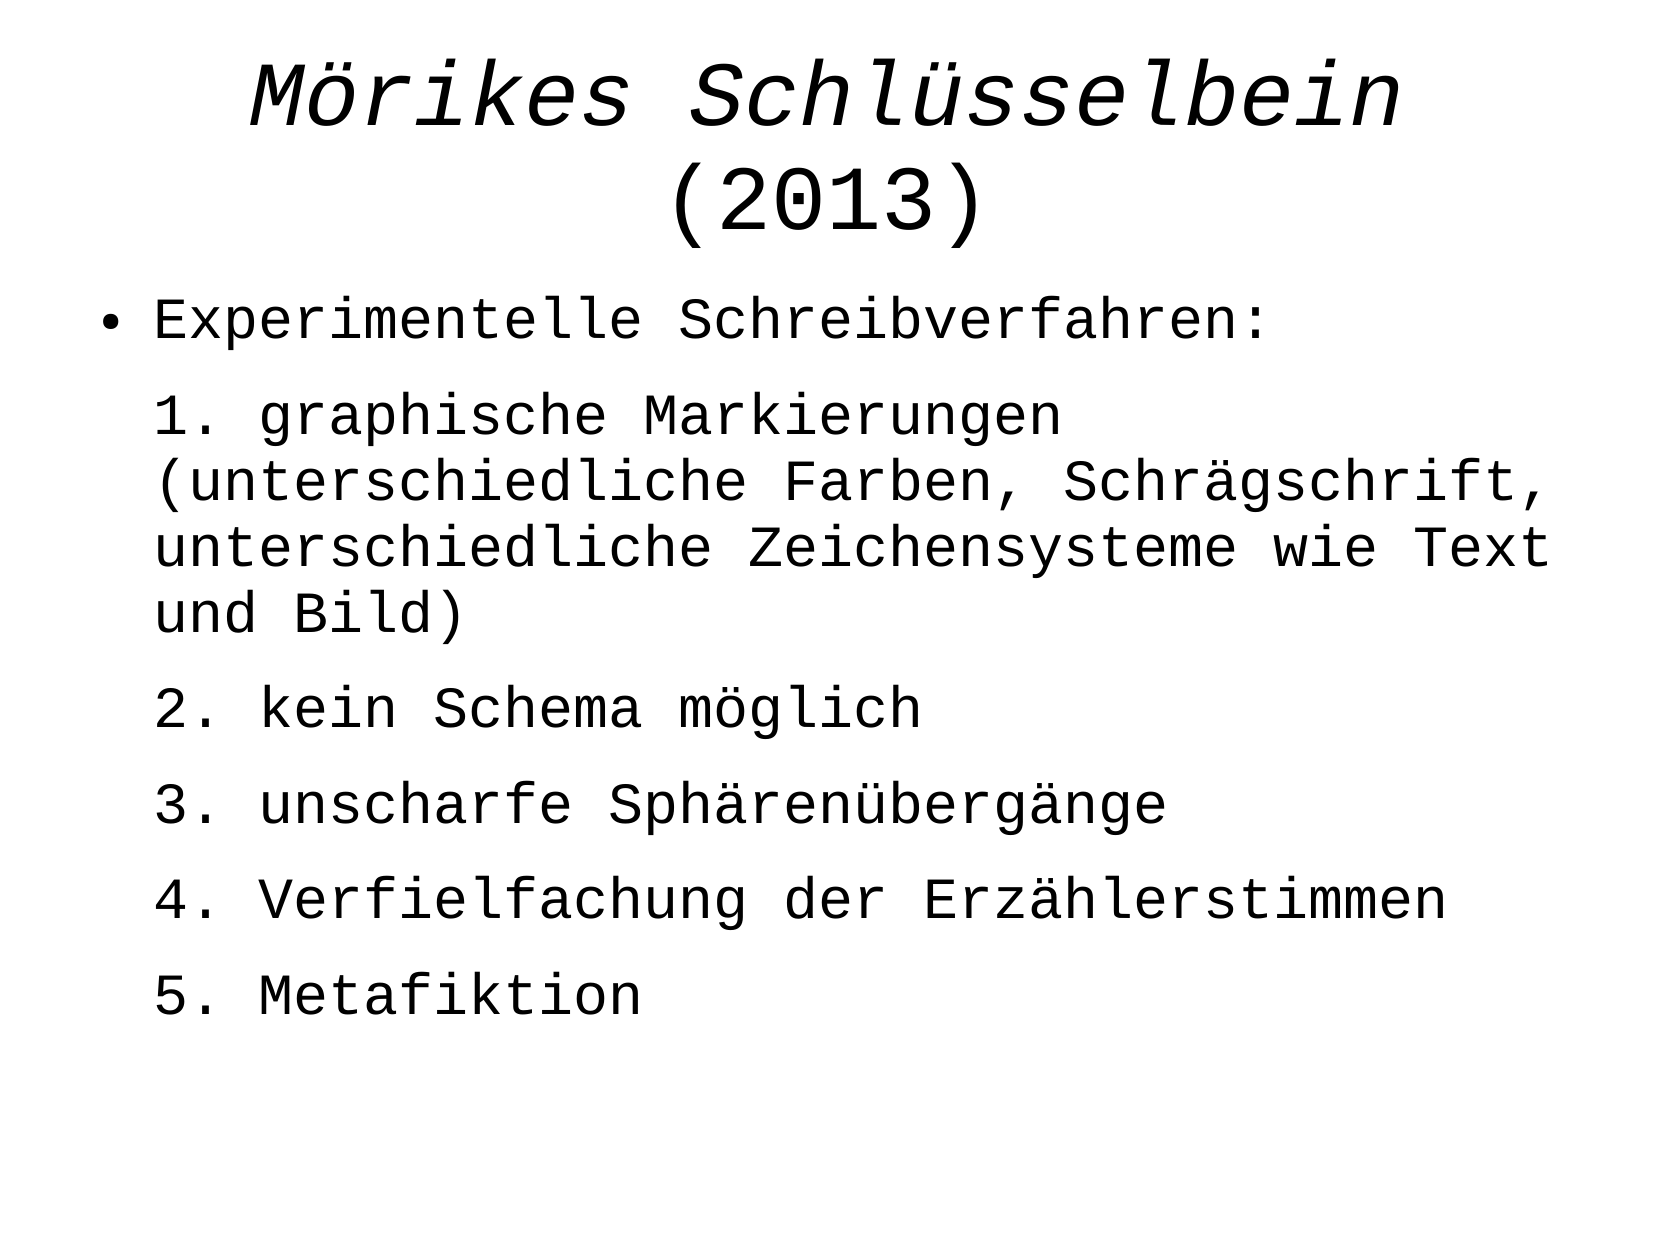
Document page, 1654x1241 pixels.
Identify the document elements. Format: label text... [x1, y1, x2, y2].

title Mörikes Schlüsselbein (2013) [82, 49, 1571, 257]
list Experimentelle Schreibverfahren: 1. graphische Markierungen (unterschiedliche Farben, Schrägschrift, unterschiedliche Zeichensysteme wie Text und Bild) 2. kein Schema möglich 3. unscharfe Sphärenübergänge 4. Verfielfachung der Erzählerstimmen 5. Metafiktion [82, 290, 1571, 1109]
